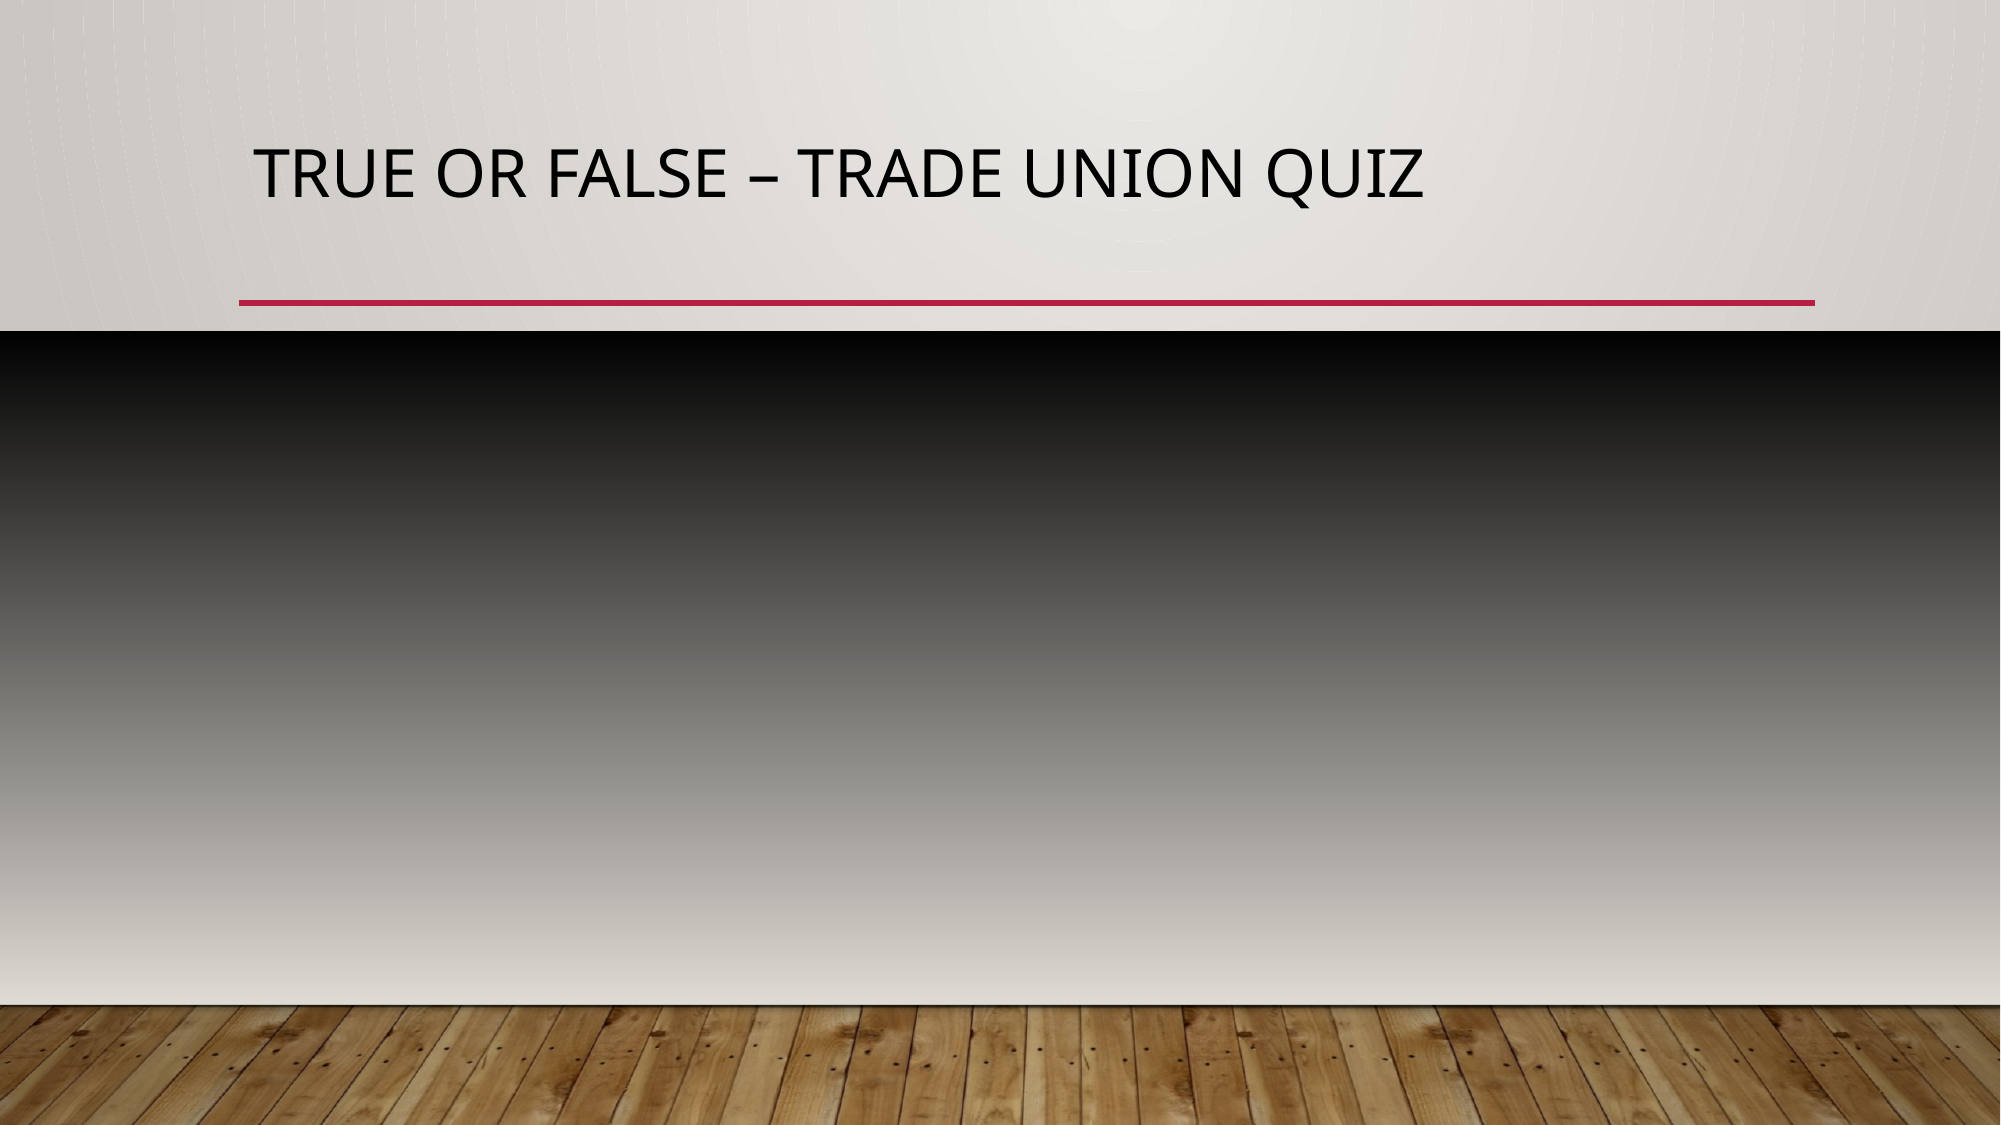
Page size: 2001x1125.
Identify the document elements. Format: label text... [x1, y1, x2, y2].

title True or false – trade union quiz [238, 131, 1814, 305]
